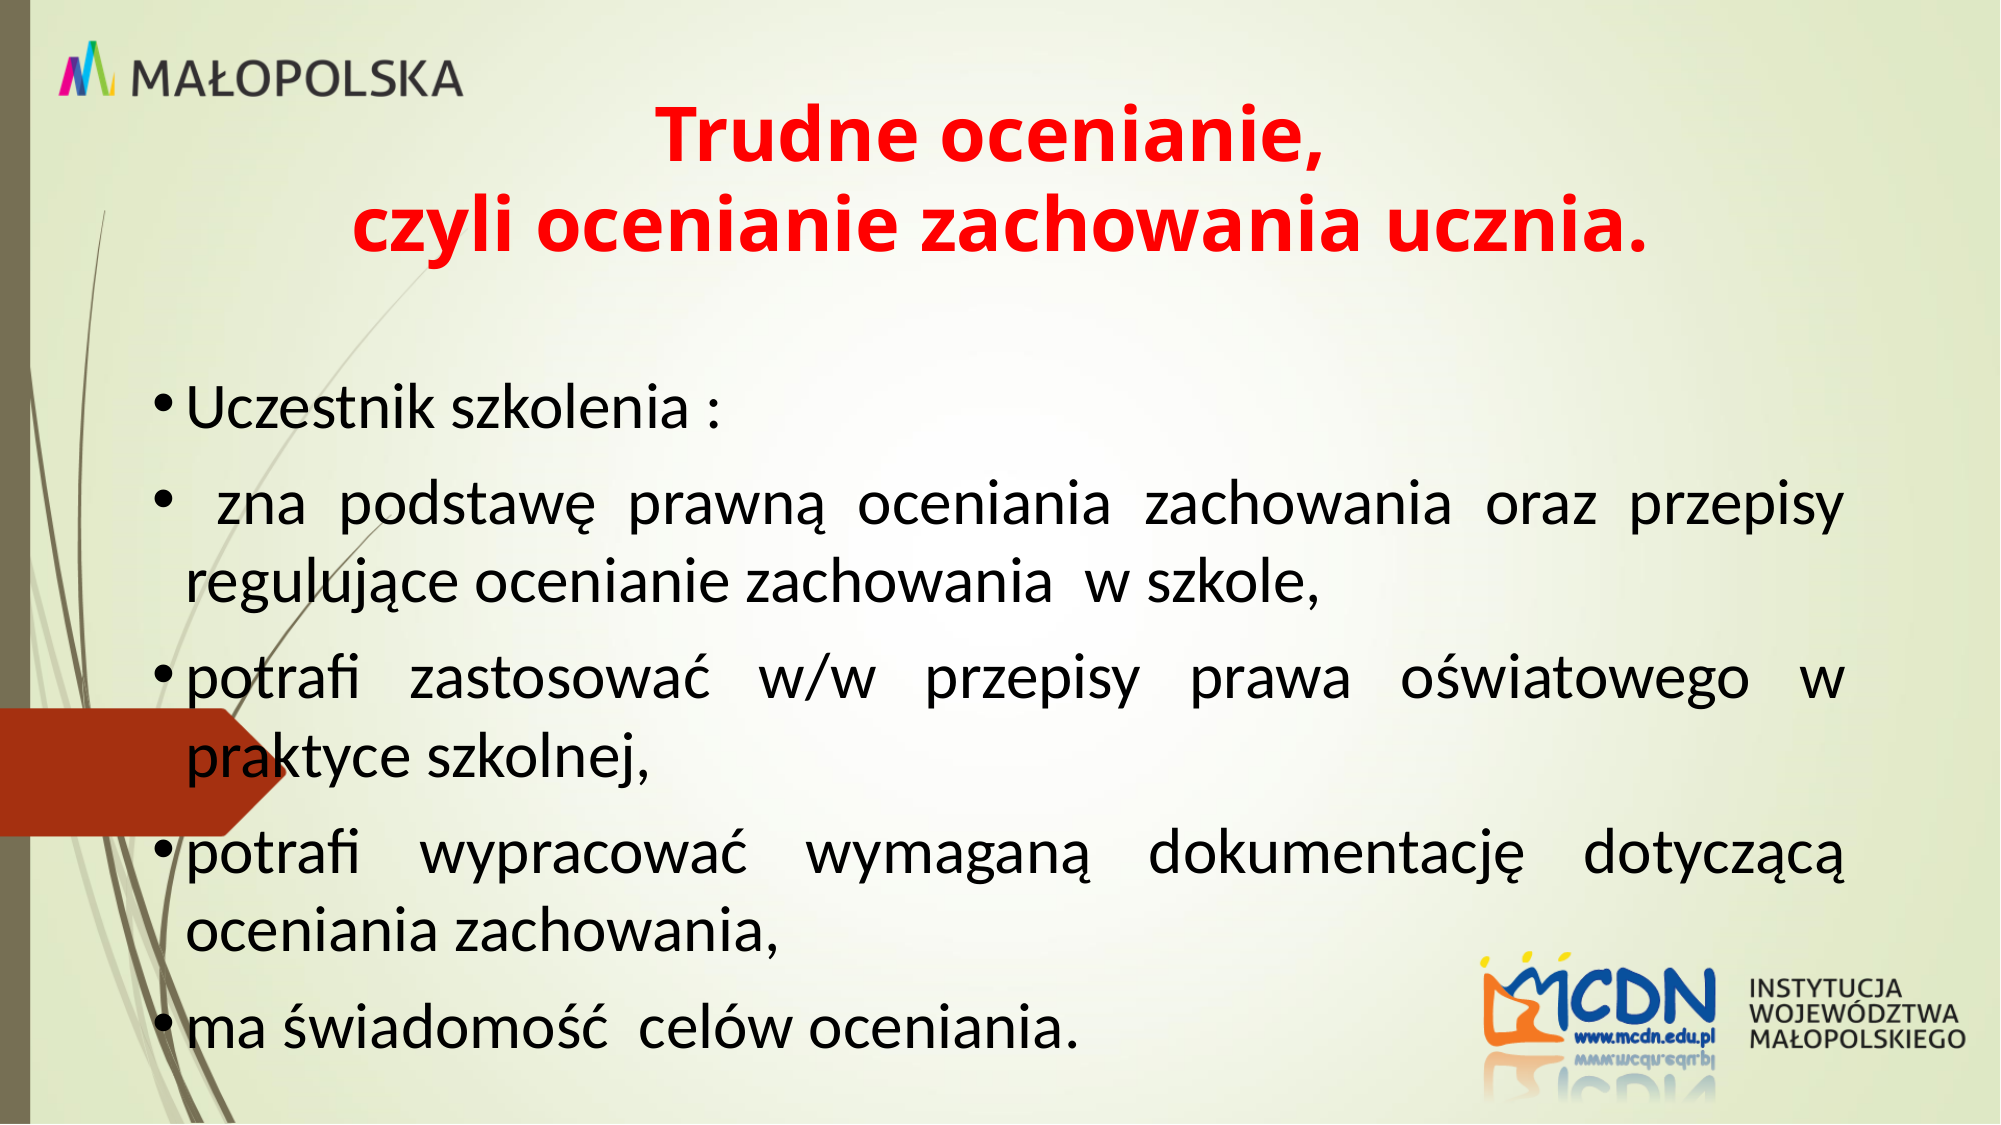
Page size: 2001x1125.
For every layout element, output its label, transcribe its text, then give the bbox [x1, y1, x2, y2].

list Uczestnik szkolenia : zna podstawę prawną oceniania zachowania oraz przepisy regulujące ocenianie zachowania w szkole, potrafi zastosować w/w przepisy prawa oświatowego w praktyce szkolnej, potrafi wypracować wymaganą dokumentację dotyczącą oceniania zachowania, ma świadomość celów oceniania. [137, 355, 1863, 1070]
picture [0, 0, 2001, 1125]
title Trudne ocenianie, czyli ocenianie zachowania ucznia. [137, 78, 1863, 355]
